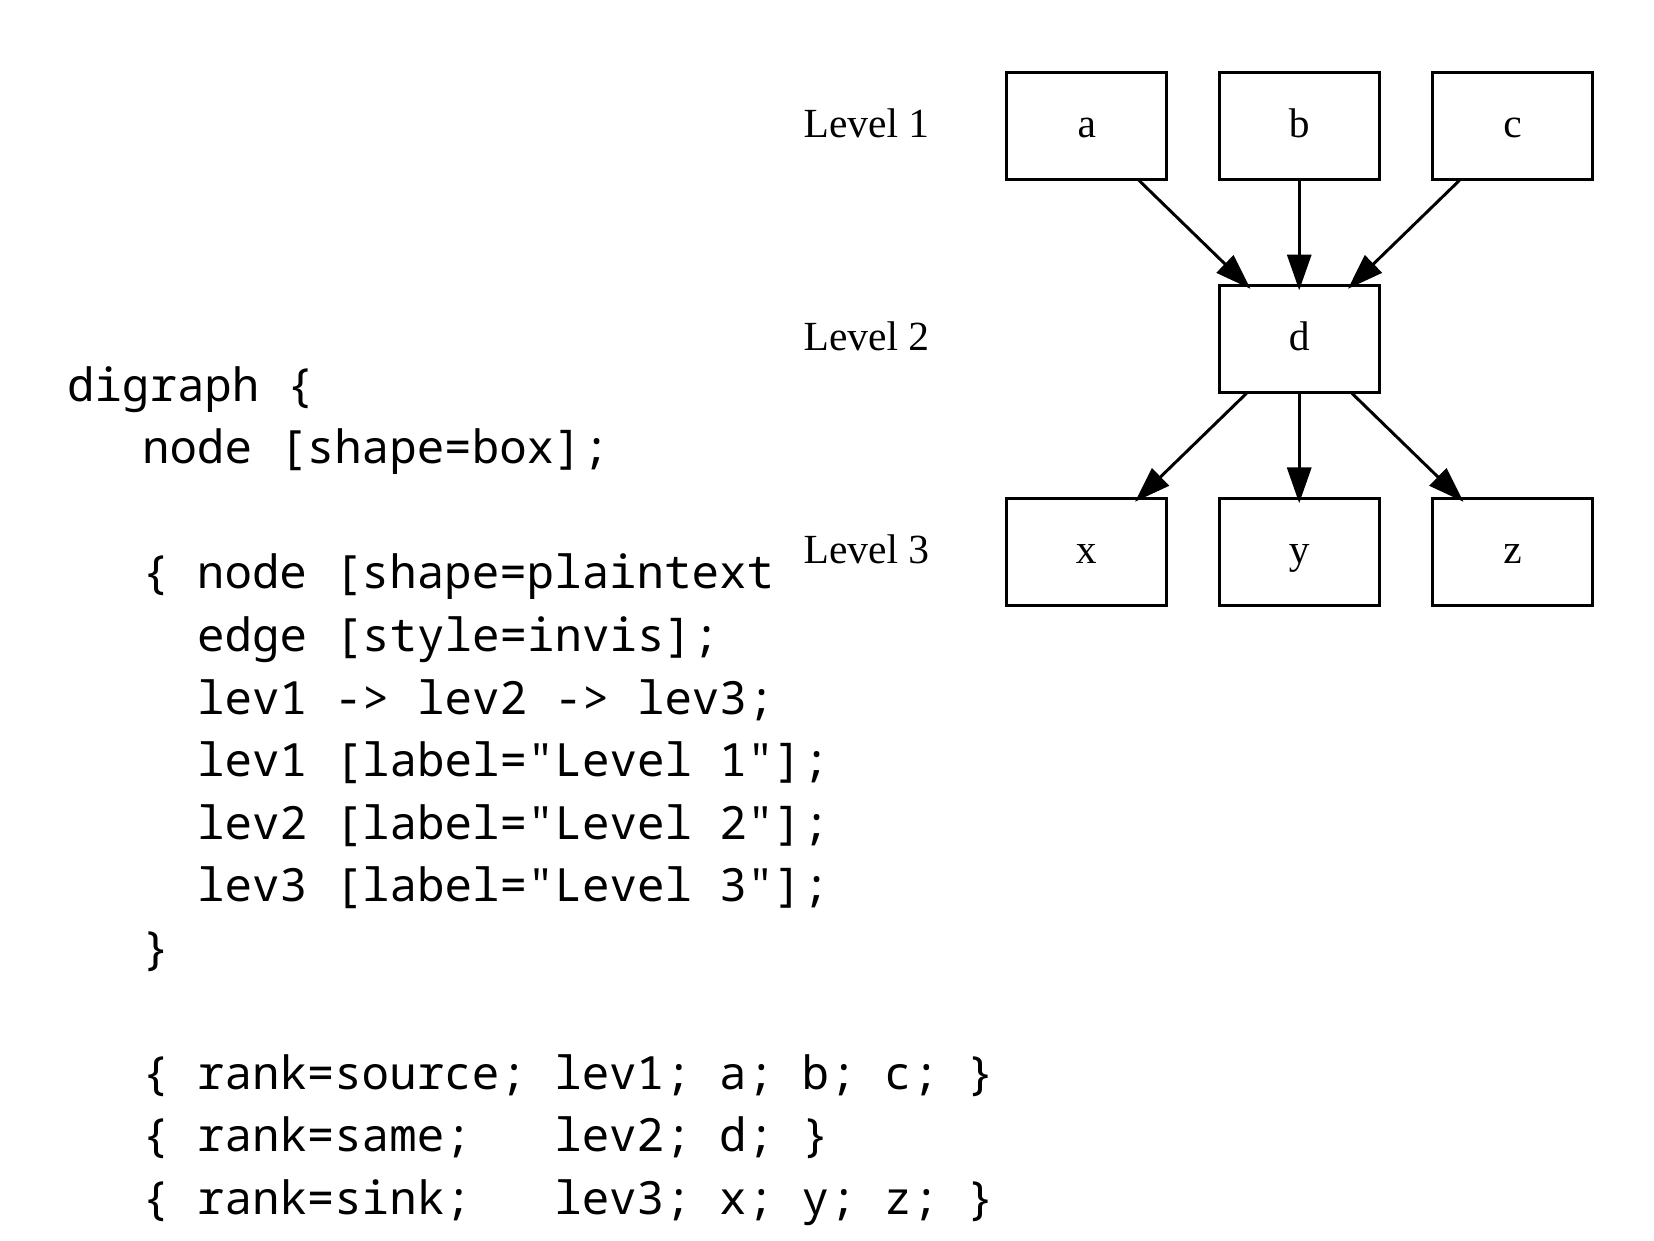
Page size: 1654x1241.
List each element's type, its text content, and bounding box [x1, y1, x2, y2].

picture [768, 60, 1606, 619]
text_box digraph { node [shape=box]; { node [shape=plaintext]; edge [style=invis]; lev1 -> lev2 -> lev3; lev1 [label="Level 1"]; lev2 [label="Level 2"]; lev3 [label="Level 3"]; } { rank=source; lev1; a; b; c; } { rank=same; lev2; d; } { rank=sink; lev3; x; y; z; } { a b c } -> d; d -> { x y z }; } [52, 345, 871, 1184]
